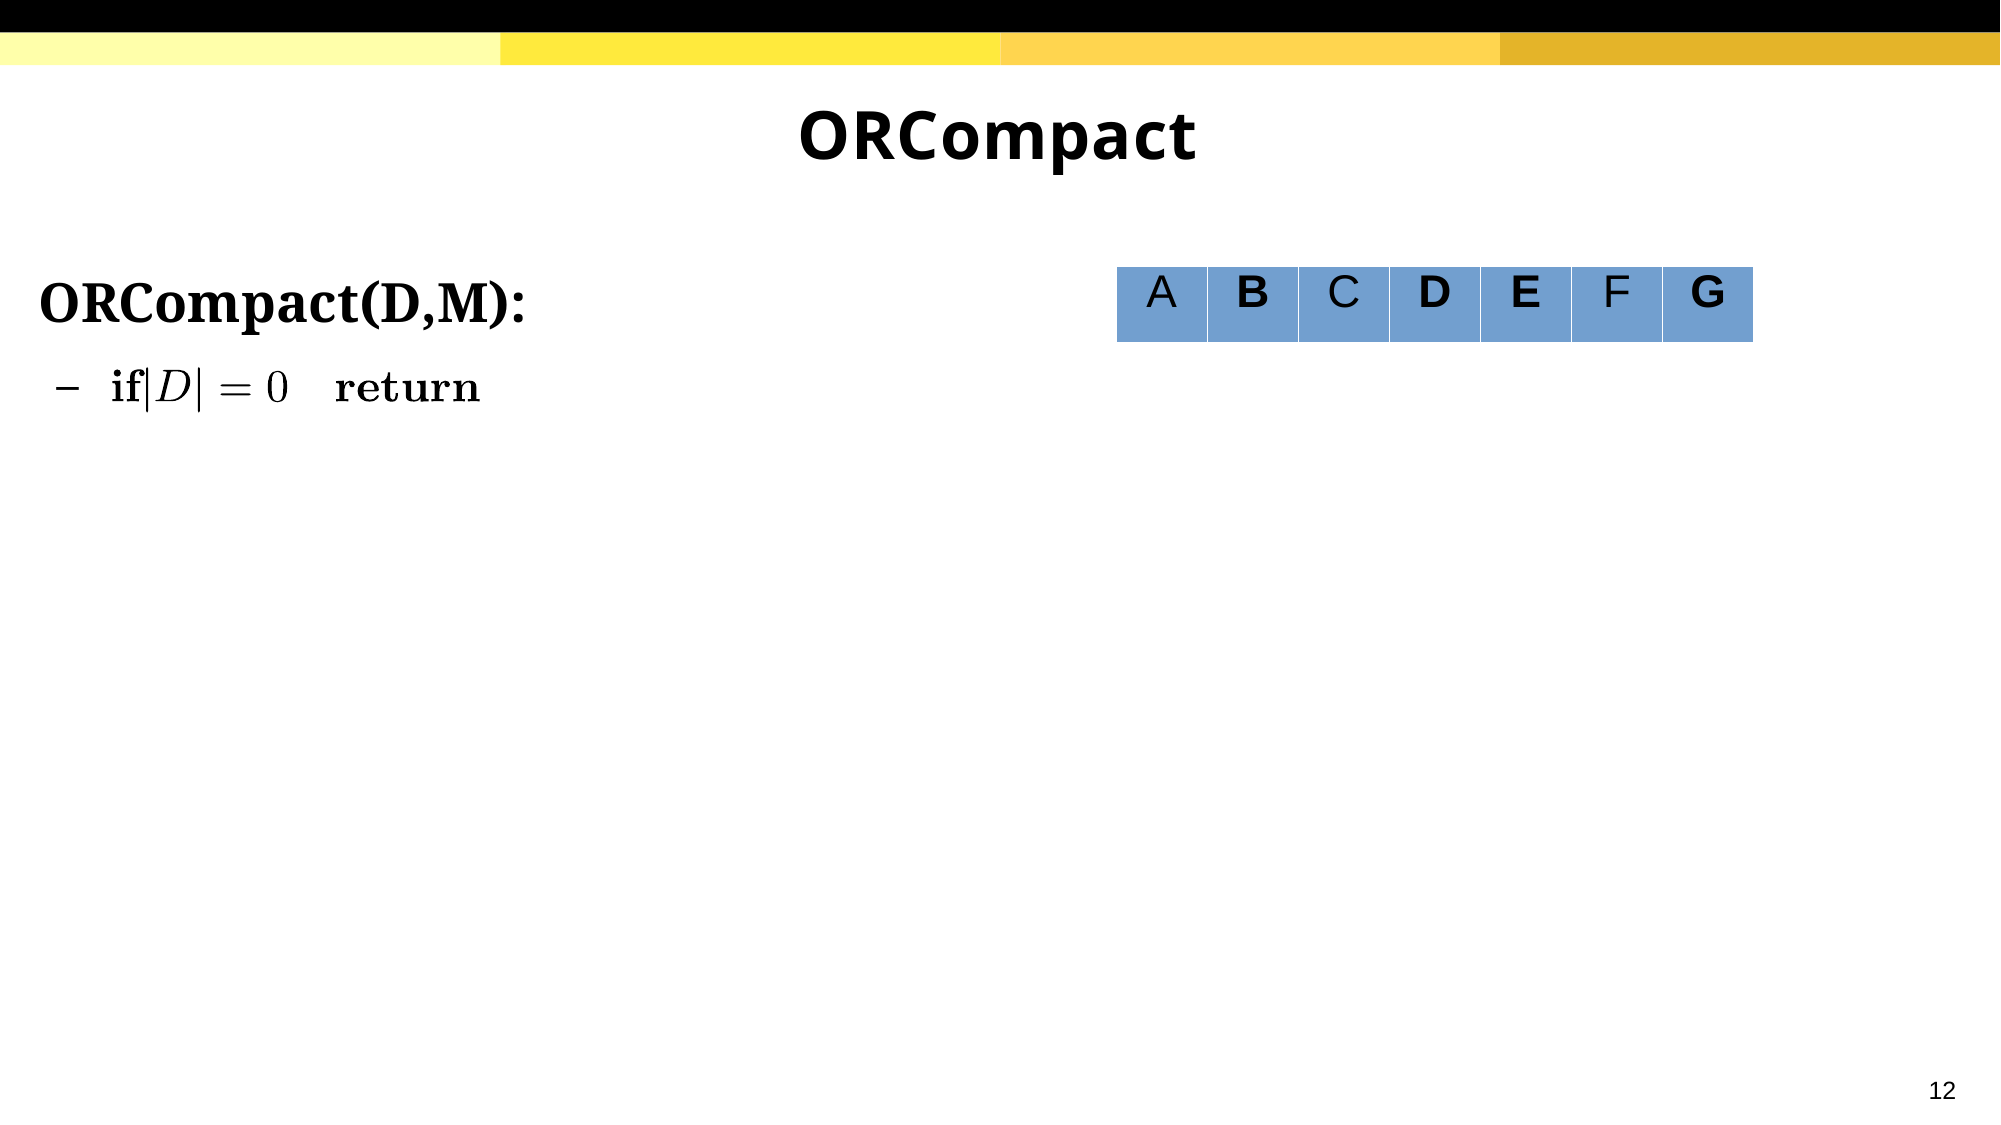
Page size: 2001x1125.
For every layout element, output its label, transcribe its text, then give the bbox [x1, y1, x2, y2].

table_header C [1299, 267, 1389, 342]
table_header D [1390, 267, 1480, 342]
text_box 12 [1913, 1069, 1972, 1113]
table_header F [1572, 267, 1662, 342]
table_header E [1481, 267, 1571, 342]
text_box [112, 366, 480, 413]
table_header B [1208, 267, 1298, 342]
table_header A [1117, 267, 1207, 342]
table_header G [1663, 267, 1753, 342]
list ORCompact(D,M): [0, 166, 1689, 1081]
title ORCompact [48, 65, 1947, 213]
